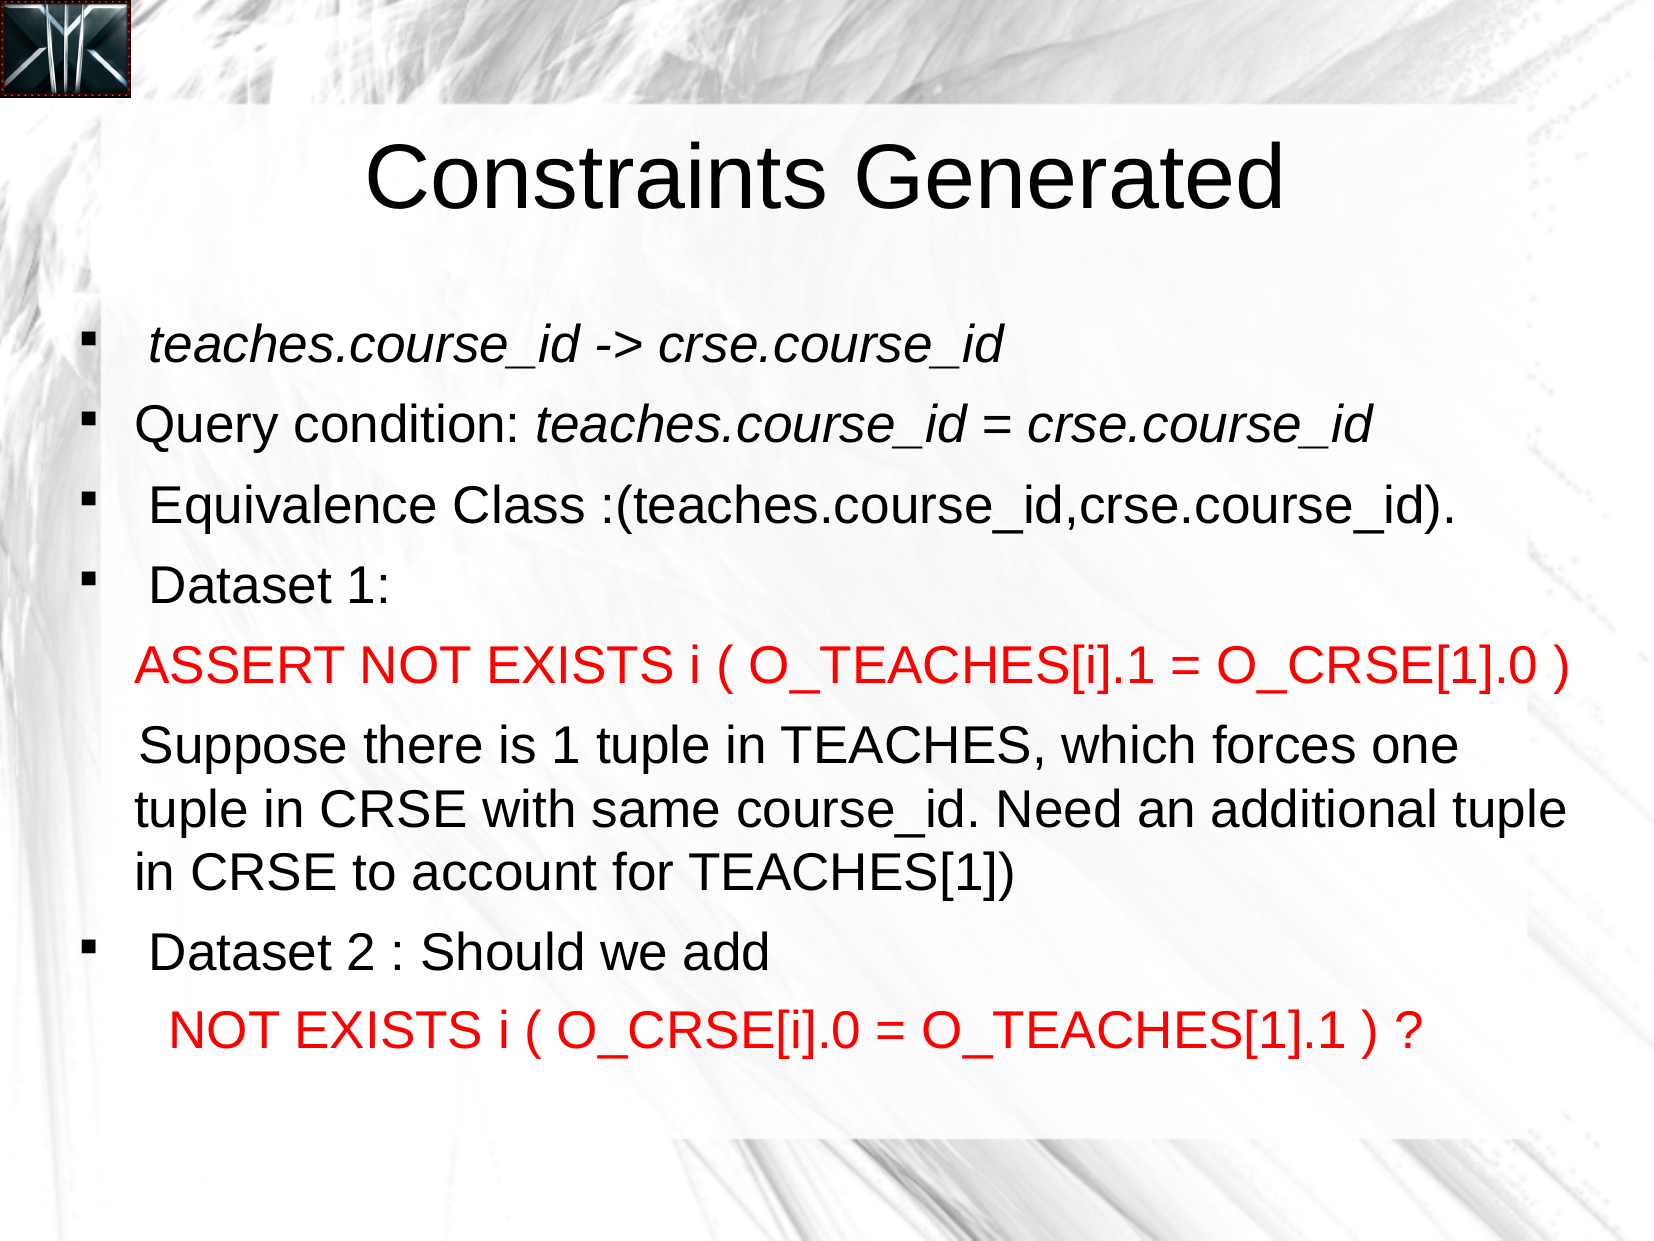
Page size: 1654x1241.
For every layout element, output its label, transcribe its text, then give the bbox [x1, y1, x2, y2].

list teaches.course_id -> crse.course_id Query condition: teaches.course_id = crse.course_id Equivalence Class :(teaches.course_id,crse.course_id). Dataset 1: ASSERT NOT EXISTS i ( O_TEACHES[i].1 = O_CRSE[1].0 ) Suppose there is 1 tuple in TEACHES, which forces one tuple in CRSE with same course_id. Need an additional tuple in CRSE to account for TEACHES[1]) Dataset 2 : Should we add NOT EXISTS i ( O_CRSE[i].0 = O_TEACHES[1].1 ) ? [65, 302, 1596, 1128]
picture [0, 0, 1654, 1241]
title Constraints Generated [82, 42, 1570, 302]
